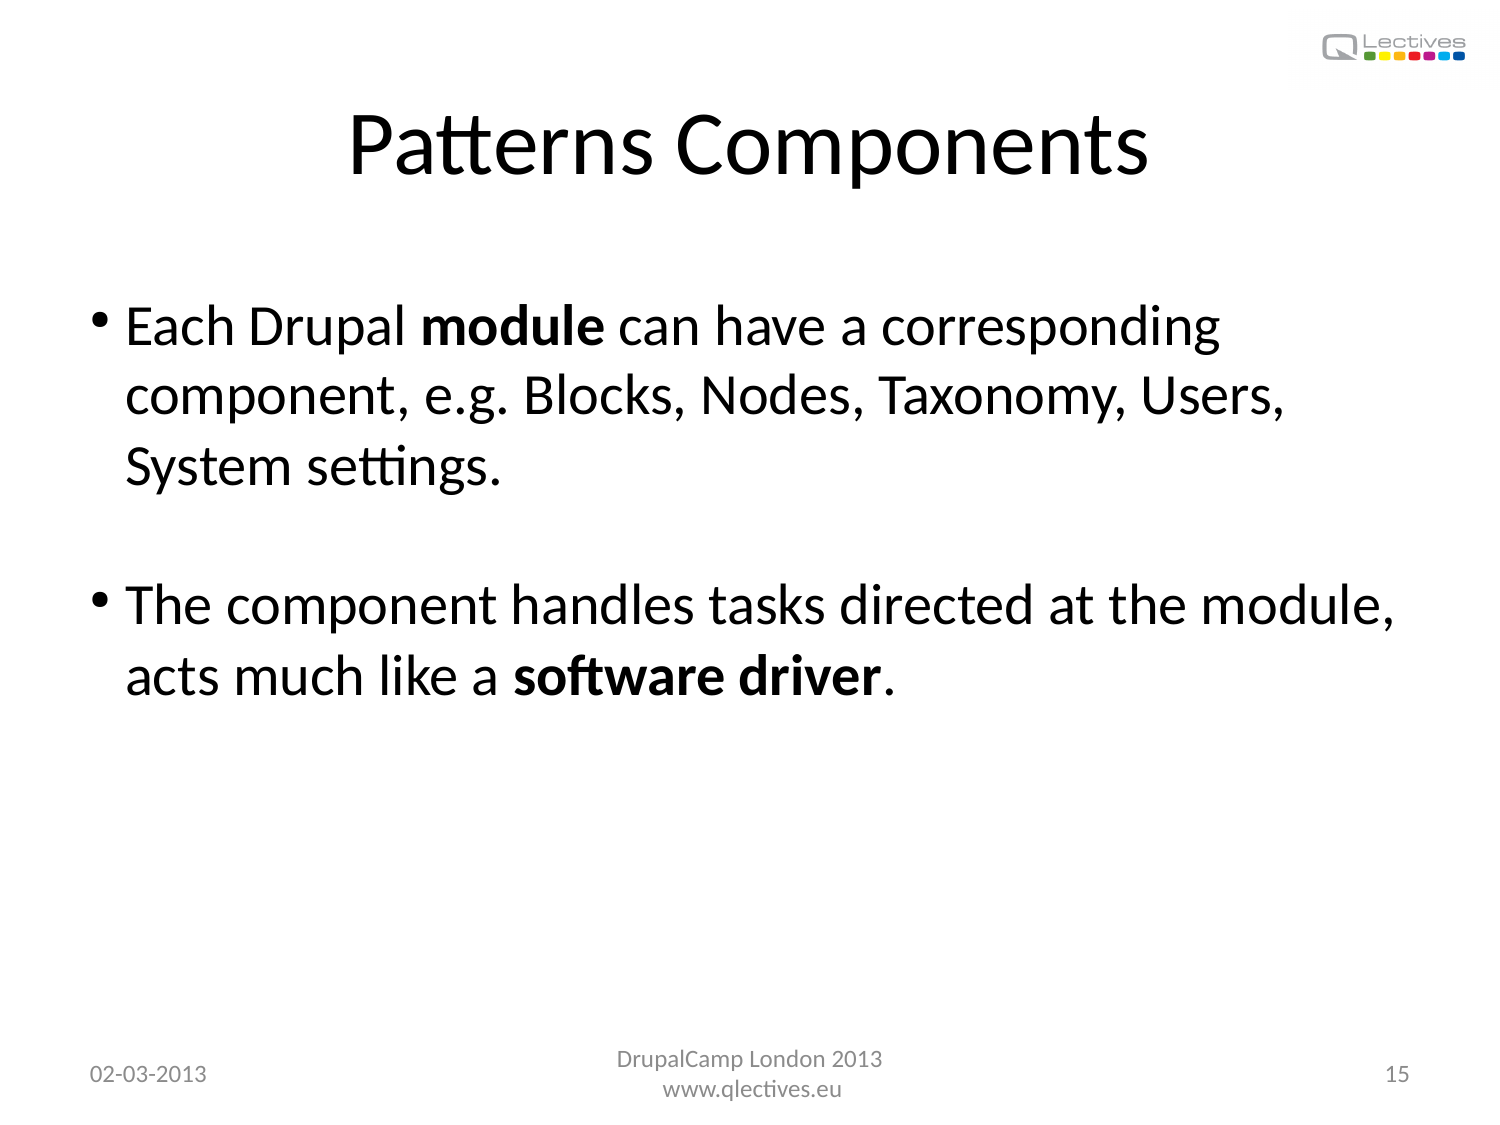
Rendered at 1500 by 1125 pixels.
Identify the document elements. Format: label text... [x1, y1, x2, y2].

text_box DrupalCamp London 2013 www.qlectives.eu [512, 1042, 988, 1103]
text_box Patterns Components [74, 44, 1425, 224]
picture [1288, 9, 1500, 90]
text_box Each Drupal module can have a corresponding component, e.g. Blocks, Nodes, Taxonomy, Users, System settings. The component handles tasks directed at the module, acts much like a software driver. [74, 224, 1425, 1016]
text_box <number> [1074, 1042, 1425, 1103]
text_box 02-03-2013 [74, 1042, 425, 1103]
